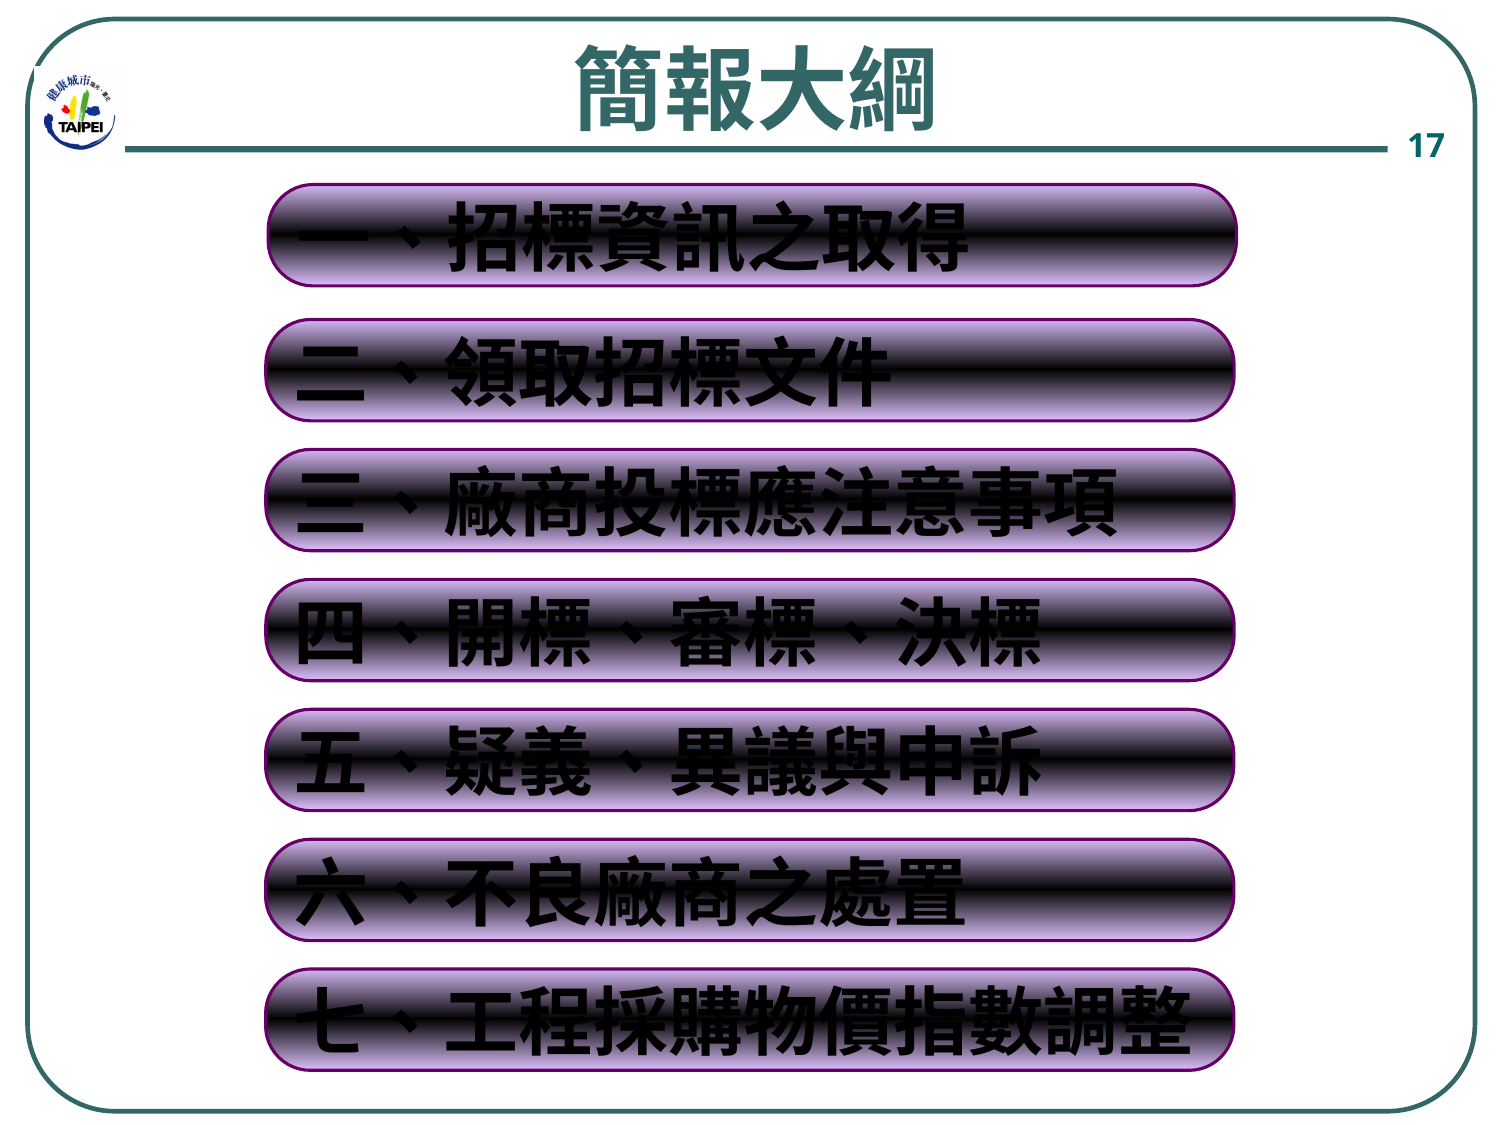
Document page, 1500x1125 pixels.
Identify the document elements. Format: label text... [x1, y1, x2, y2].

text_box 七、工程採購物價指數調整 [265, 968, 1234, 1071]
text_box 四、開標、審標、決標 [265, 579, 1235, 681]
text_box 二、領取招標文件 [265, 319, 1235, 421]
text_box 三、廠商投標應注意事項 [265, 449, 1235, 551]
text_box 五、疑義、異議與申訴 [265, 709, 1234, 811]
text_box 六、不良廠商之處置 [265, 839, 1234, 941]
title 簡報大綱 [125, 0, 1388, 149]
text_box 一、招標資訊之取得 [268, 184, 1237, 286]
